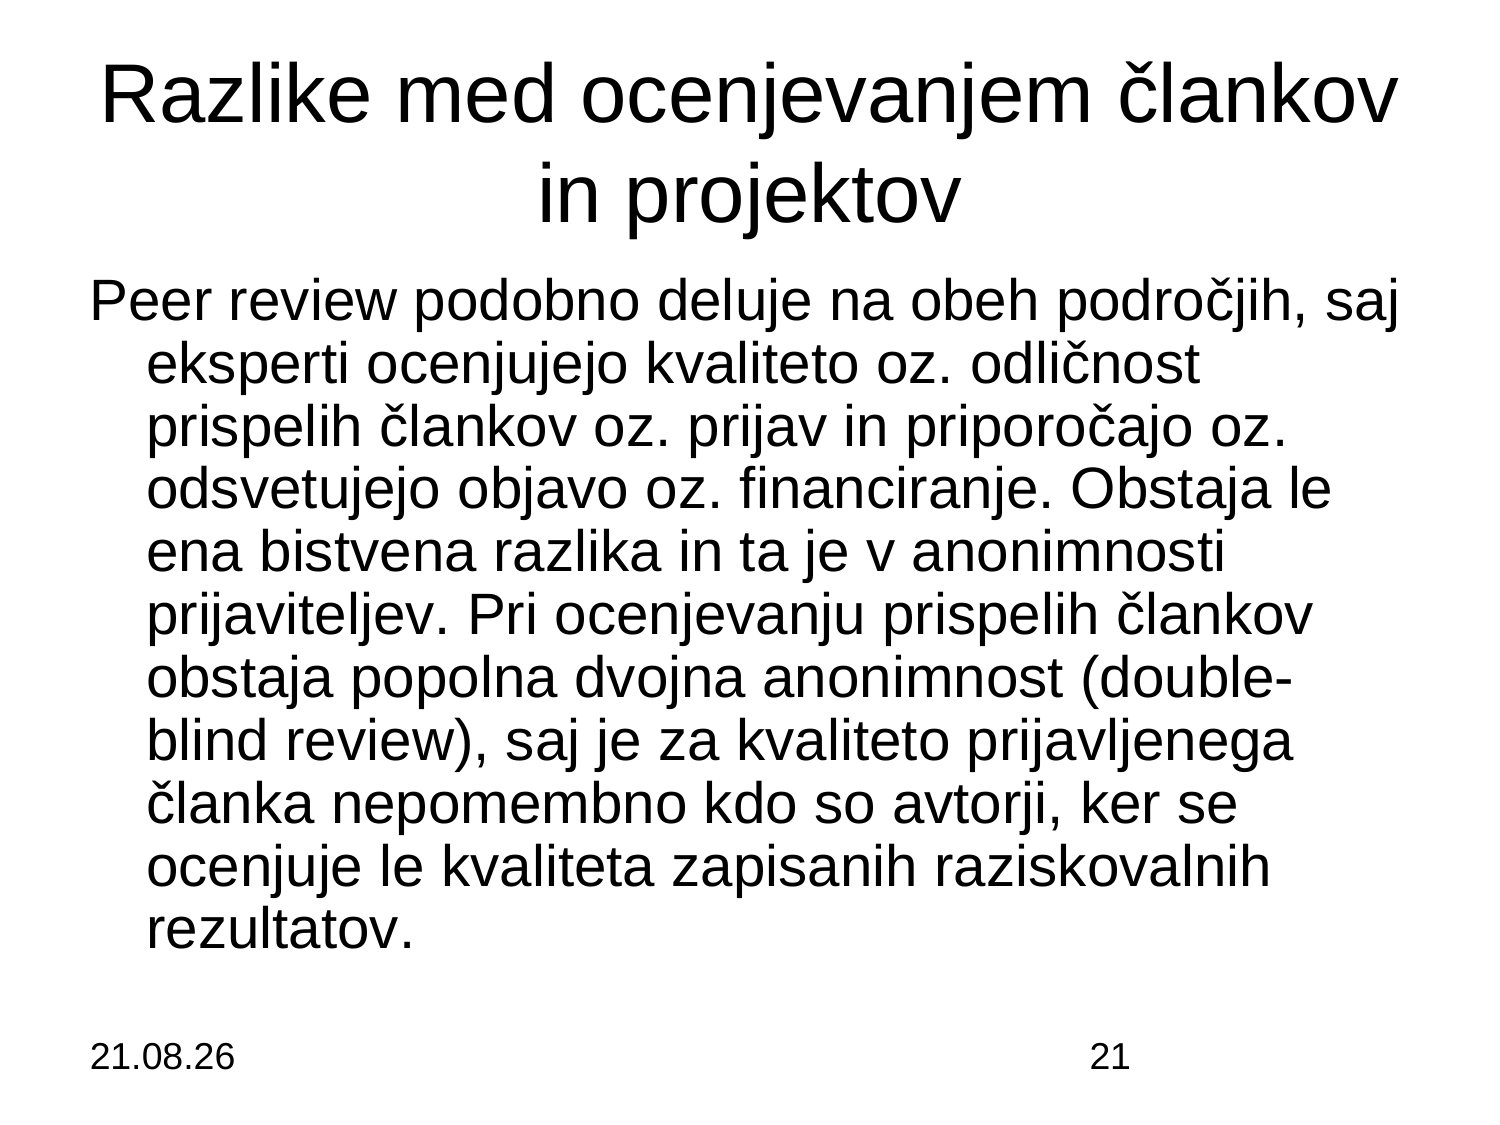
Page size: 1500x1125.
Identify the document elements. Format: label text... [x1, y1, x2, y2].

title Razlike med ocenjevanjem člankov in projektov [75, 31, 1426, 247]
list Peer review podobno deluje na obeh področjih, saj eksperti ocenjujejo kvaliteto oz. odličnost prispelih člankov oz. prijav in priporočajo oz. odsvetujejo objavo oz. financiranje. Obstaja le ena bistvena razlika in ta je v anonimnosti prijaviteljev. Pri ocenjevanju prispelih člankov obstaja popolna dvojna anonimnost (double-blind review), saj je za kvaliteto prijavljenega članka nepomembno kdo so avtorji, ker se ocenjuje le kvaliteta zapisanih raziskovalnih rezultatov. [75, 262, 1426, 1006]
